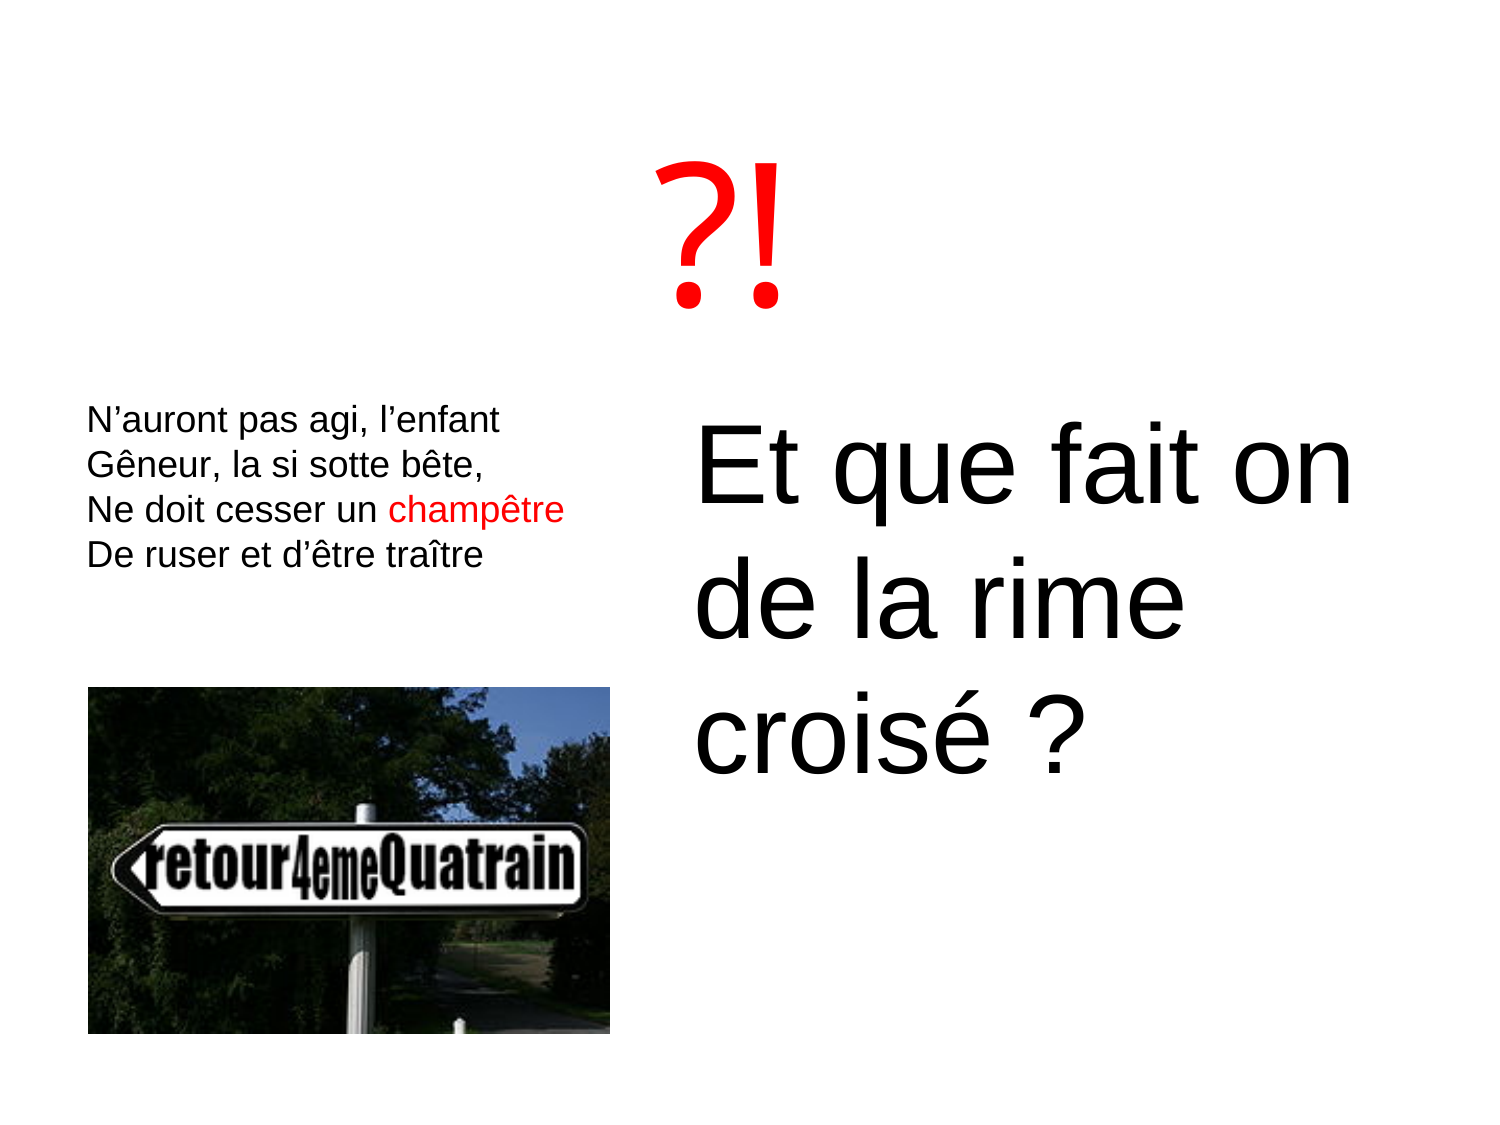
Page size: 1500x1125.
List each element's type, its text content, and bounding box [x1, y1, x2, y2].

text_box N’auront pas agi, l’enfant Gêneur, la si sotte bête, Ne doit cesser un champêtre De ruser et d’être traître [71, 387, 679, 583]
text_box ?! [29, 99, 1418, 355]
picture [88, 687, 610, 1034]
text_box Et que fait on de la rime croisé ? [679, 383, 1477, 804]
